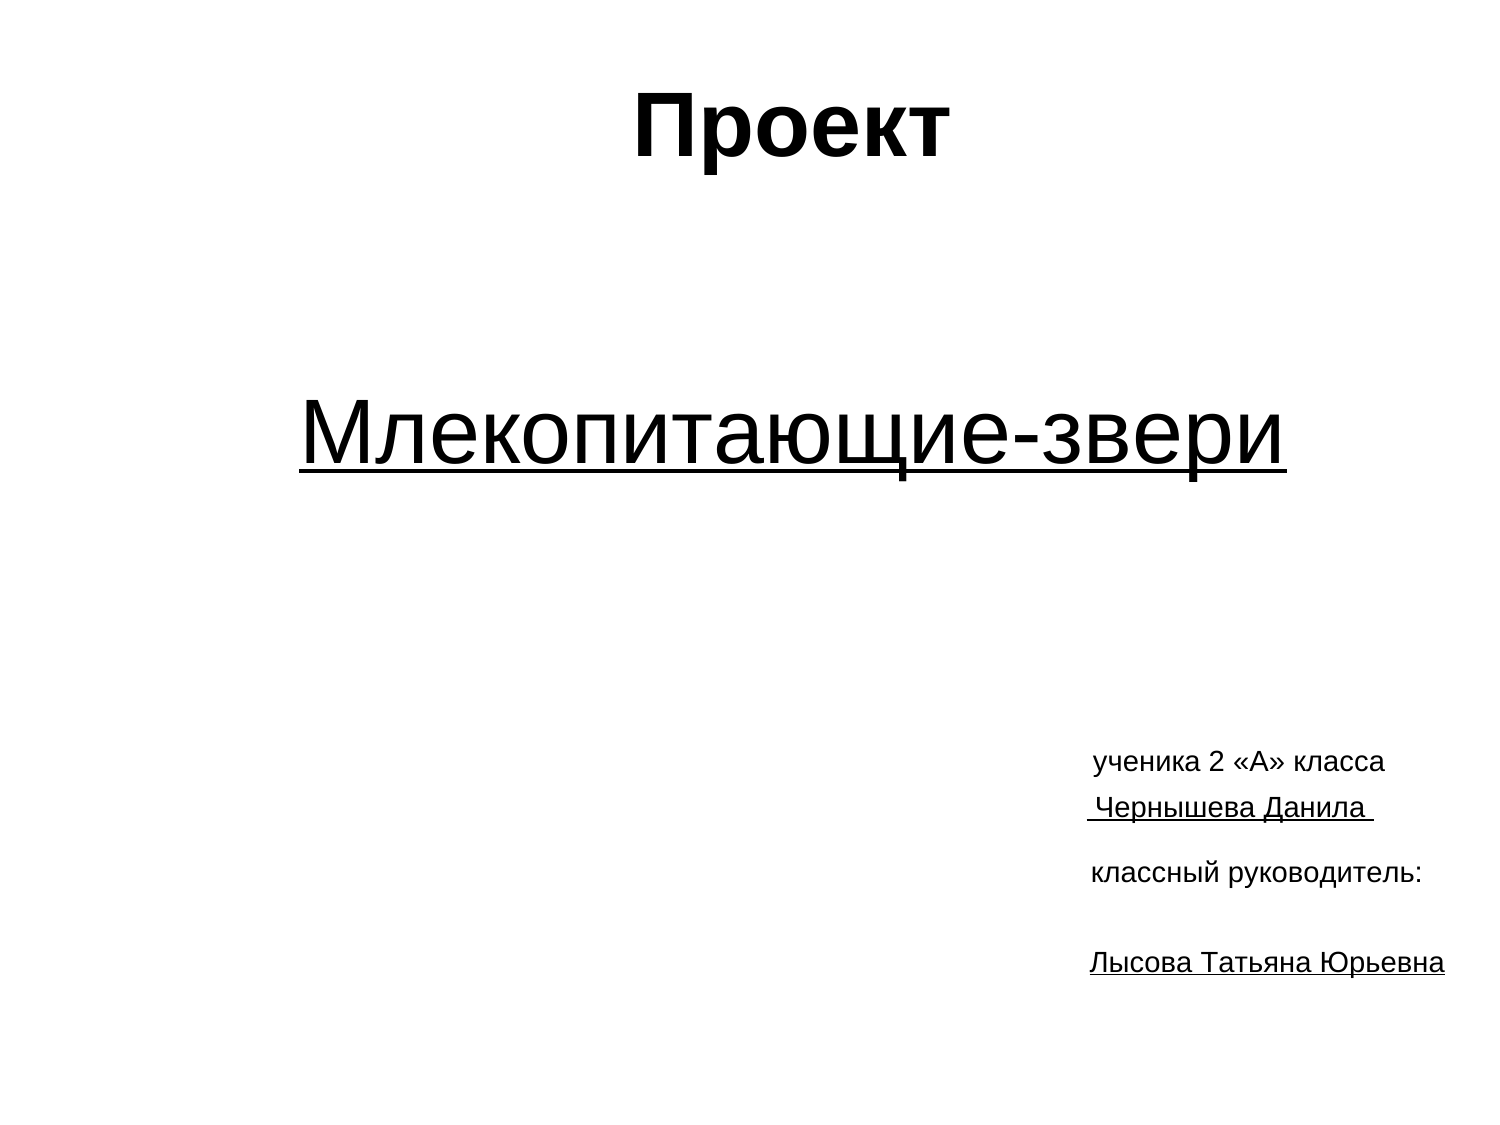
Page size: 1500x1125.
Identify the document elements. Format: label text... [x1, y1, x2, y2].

title Проект Млекопитающие-звери ученика 2 «А» класса Чернышева Данила классный руководитель: Лысова Татьяна Юрьевна [118, 59, 1468, 1125]
list [75, 262, 1425, 1006]
